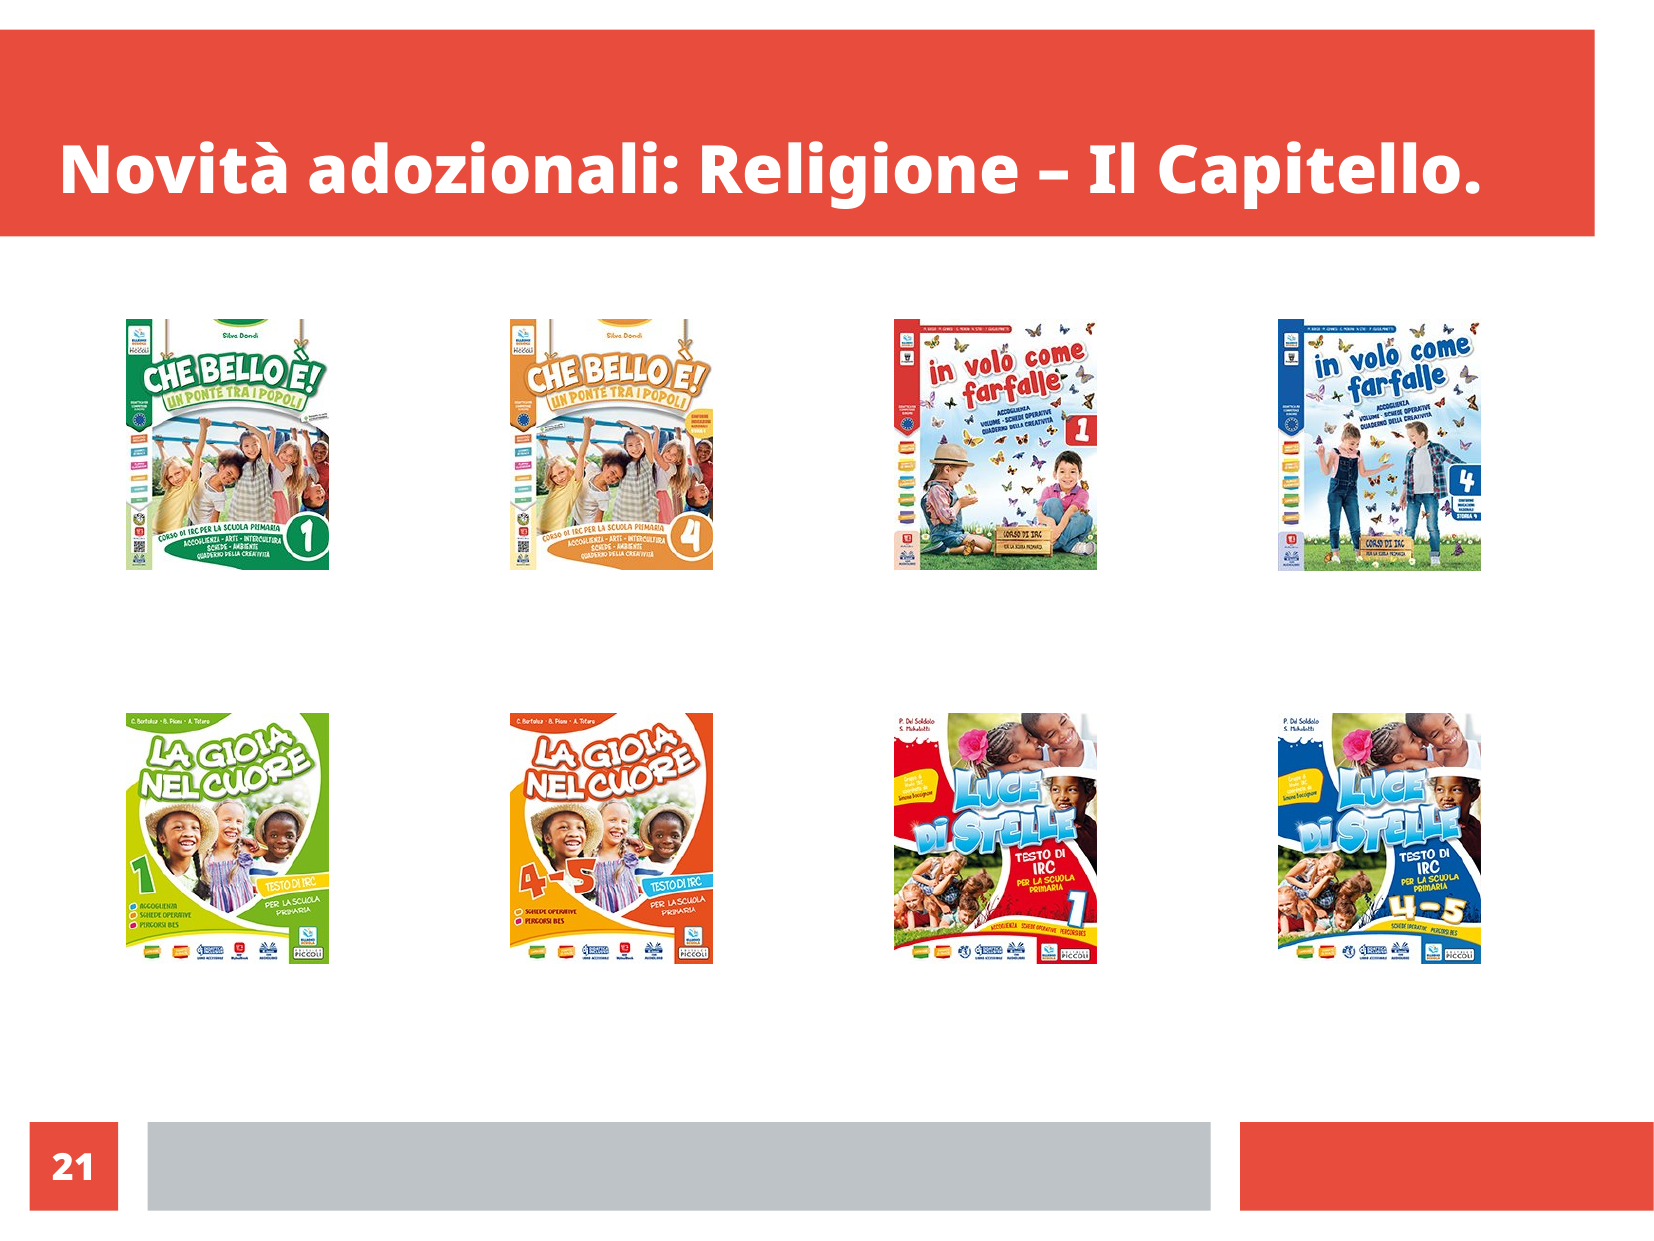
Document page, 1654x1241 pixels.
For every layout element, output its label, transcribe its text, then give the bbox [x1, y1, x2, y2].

picture [510, 319, 713, 570]
picture [894, 713, 1097, 964]
picture [1278, 319, 1481, 571]
picture [126, 319, 329, 570]
picture [126, 713, 329, 964]
picture [510, 713, 713, 964]
title Novità adozionali: Religione – Il Capitello. [59, 59, 1595, 207]
picture [894, 319, 1097, 570]
picture [1278, 713, 1481, 964]
text_box <numero> [29, 1122, 119, 1211]
